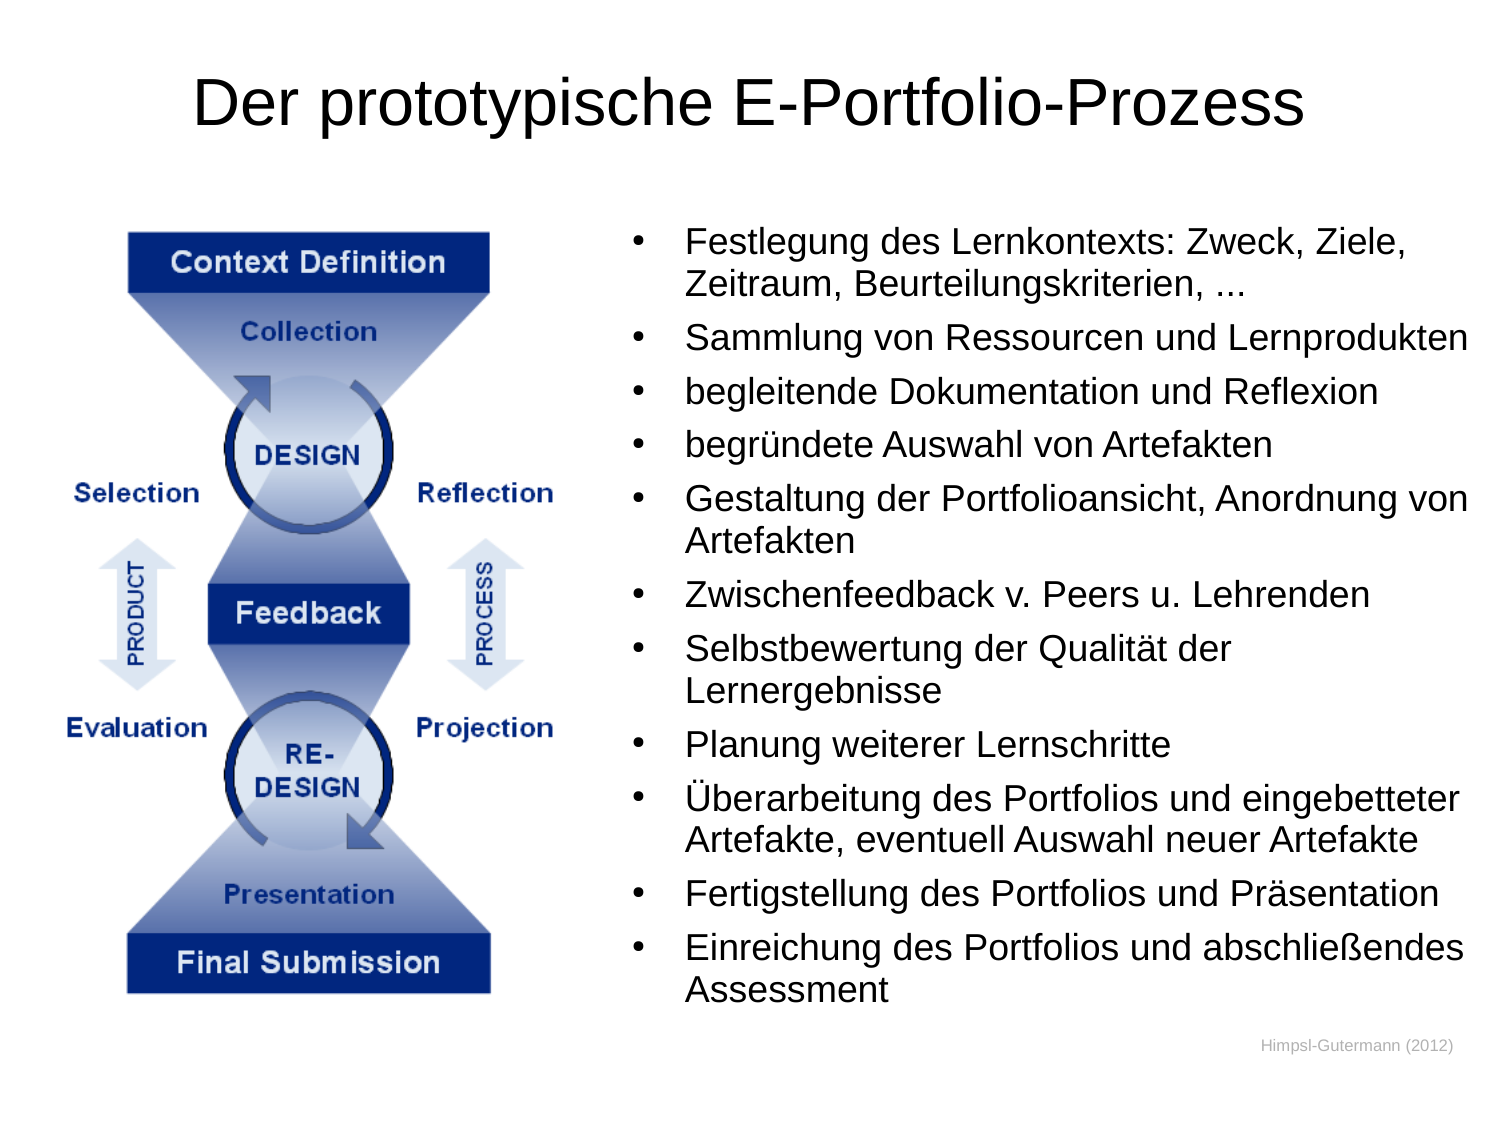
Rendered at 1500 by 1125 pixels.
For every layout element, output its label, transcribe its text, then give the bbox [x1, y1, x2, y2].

title Der prototypische E-Portfolio-Prozess [144, 64, 1356, 140]
text_box Himpsl-Gutermann (2012) [1246, 1028, 1483, 1063]
list Festlegung des Lernkontexts: Zweck, Ziele, Zeitraum, Beurteilungskriterien, ... Sammlung von Ressourcen und Lernprodukten begleitende Dokumentation und Reflexion begründete Auswahl von Artefakten Gestaltung der Portfolioansicht, Anordnung von Artefakten Zwischenfeedback v. Peers u. Lehrenden Selbstbewertung der Qualität der Lernergebnisse Planung weiterer Lernschritte Überarbeitung des Portfolios und eingebetteter Artefakte, eventuell Auswahl neuer Artefakte Fertigstellung des Portfolios und Präsentation Einreichung des Portfolios und abschließendes Assessment [614, 220, 1495, 1012]
picture [29, 201, 590, 1028]
